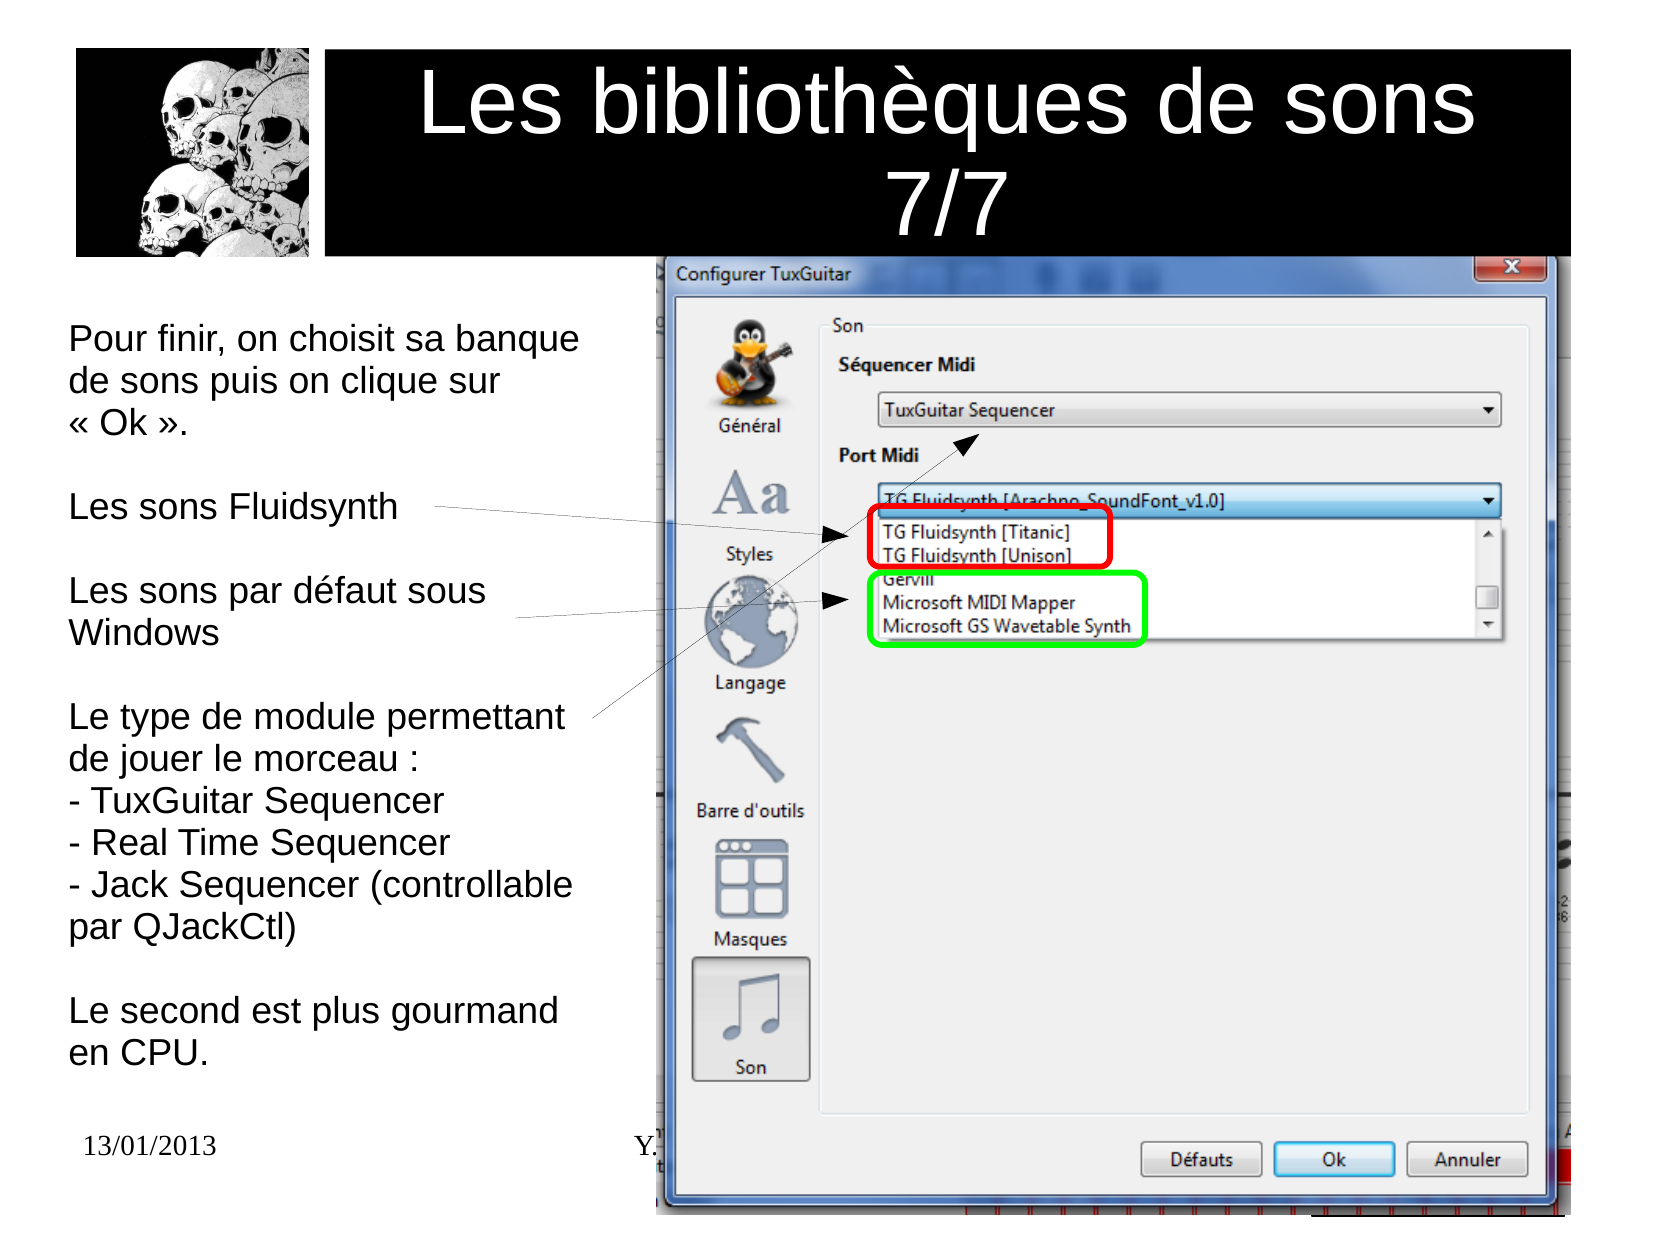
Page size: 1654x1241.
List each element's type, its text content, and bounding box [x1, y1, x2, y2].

text_box Pour finir, on choisit sa banque de sons puis on clique sur « Ok ». Les sons Fluidsynth Les sons par défaut sous Windows Le type de module permettant de jouer le morceau : - TuxGuitar Sequencer - Real Time Sequencer - Jack Sequencer (controllable par QJackCtl) Le second est plus gourmand en CPU. [53, 310, 607, 1081]
picture [76, 48, 309, 257]
picture [656, 257, 1571, 1217]
picture [873, 576, 1142, 641]
picture [656, 606, 743, 670]
picture [873, 509, 1107, 563]
title Les bibliothèques de sons 7/7 [324, 49, 1571, 257]
picture [656, 523, 830, 609]
